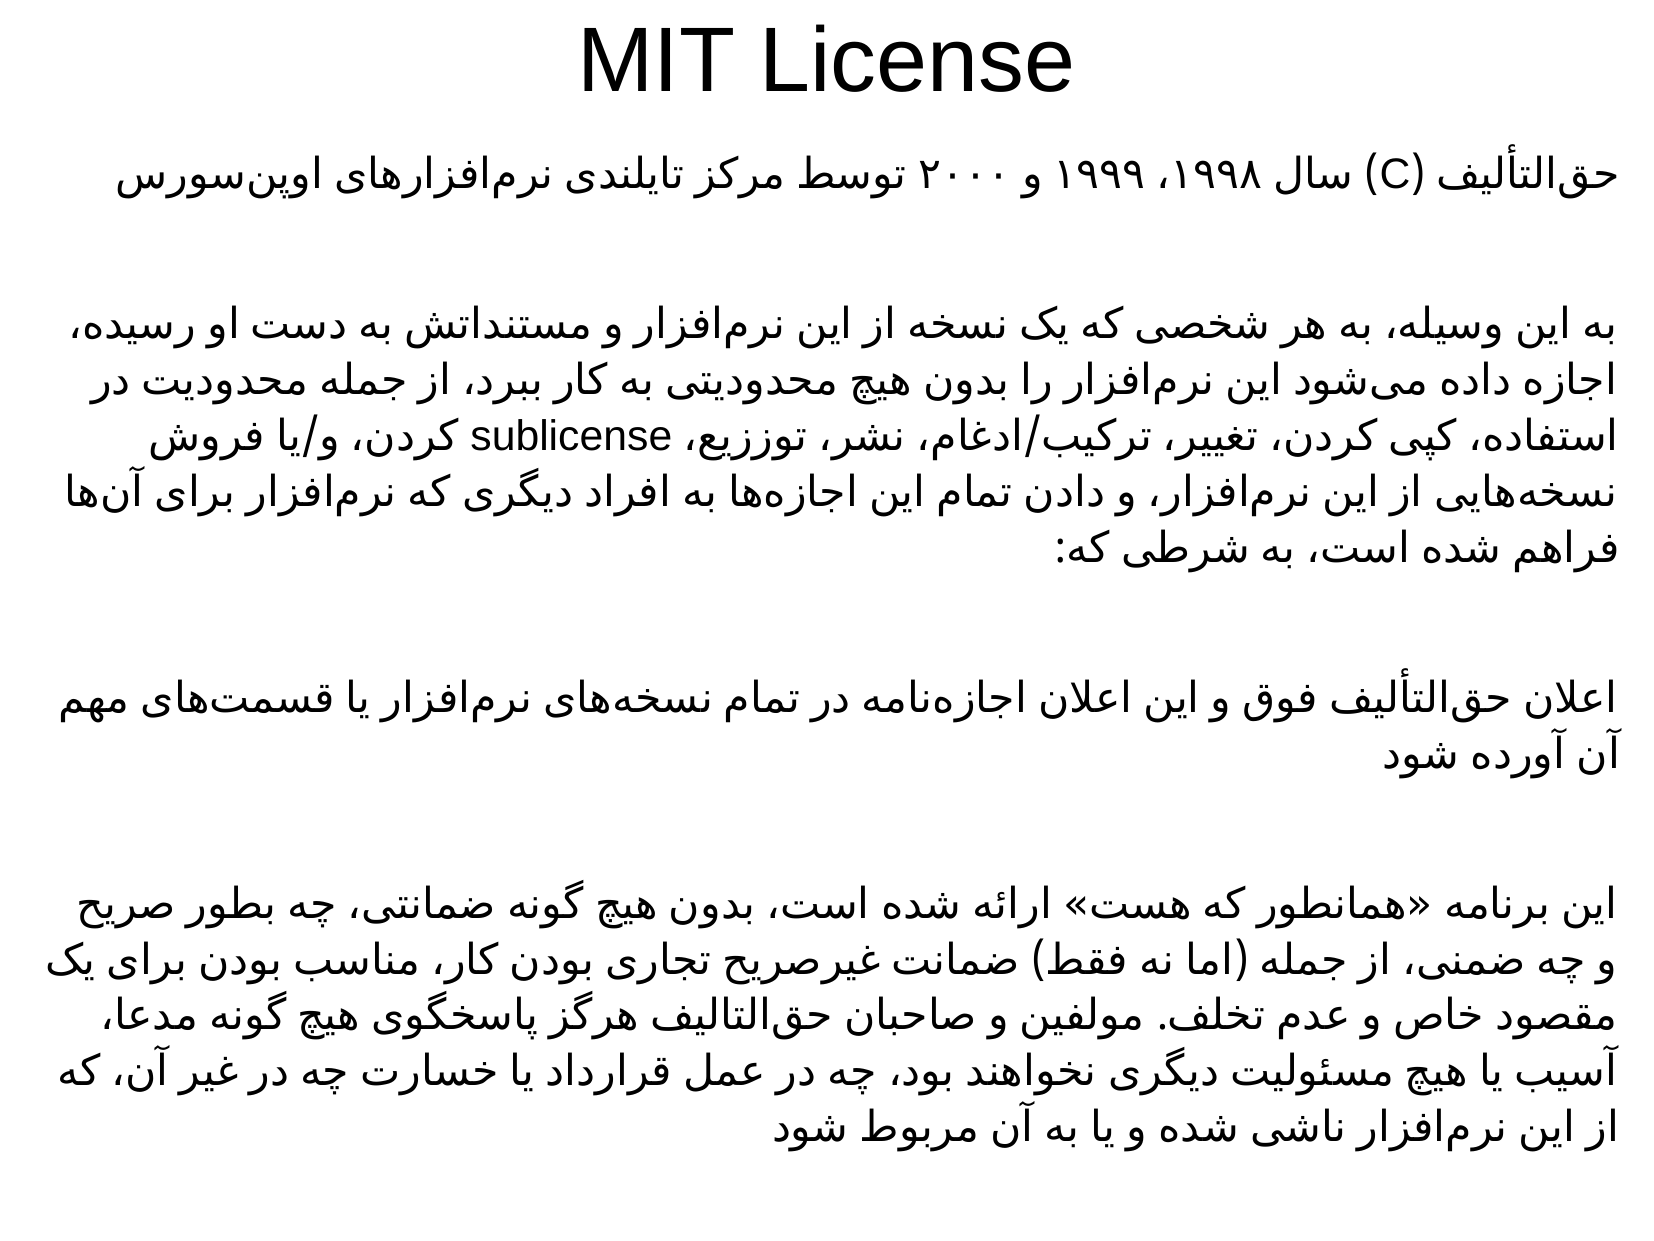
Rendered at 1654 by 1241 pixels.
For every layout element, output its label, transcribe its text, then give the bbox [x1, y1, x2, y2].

title MIT License [82, 14, 1571, 106]
list حق‌التألیف (C) سال ۱۹۹۸، ۱۹۹۹ و ۲۰۰۰ توسط مرکز تایلندی نرم‌افزارهای اوپن‌سورس به این وسیله، به هر شخصی که یک نسخه از این نرم‌افزار و مستنداتش به دست او رسیده، اجازه داده می‌شود این نرم‌افزار را بدون هیچ محدودیتی به کار ببرد، از جمله محدودیت در استفاده، کپی کردن، تغییر، ترکیب/ادغام، نشر، توززیع، sublicense کردن، و/یا فروش نسخه‌هایی از این نرم‌افزار، و دادن تمام این اجازه‌ها به افراد دیگری که نرم‌افزار برای آن‌ها فراهم شده است، به شرطی که: اعلان حق‌التألیف فوق و این اعلان اجازه‌نامه در تمام نسخه‌های نرم‌افزار یا قسمت‌های مهم آن آورده شود این برنامه «همانطور که هست» ارائه شده است، بدون هیچ گونه ضمانتی، چه بطور صریح و چه ضمنی، از جمله (اما نه فقط) ضمانت غیرصریح تجاری بودن کار، مناسب بودن برای یک مقصود خاص و عدم تخلف. مولفین و صاحبان حق‌التالیف هرگز پاسخگوی هیچ گونه مدعا، آسیب یا هیچ مسئولیت دیگری نخواهند بود، چه در عمل قرارداد یا خسارت چه در غیر آن، که از این نرم‌افزار ناشی شده و یا به آن مربوط شود [45, 150, 1621, 1171]
